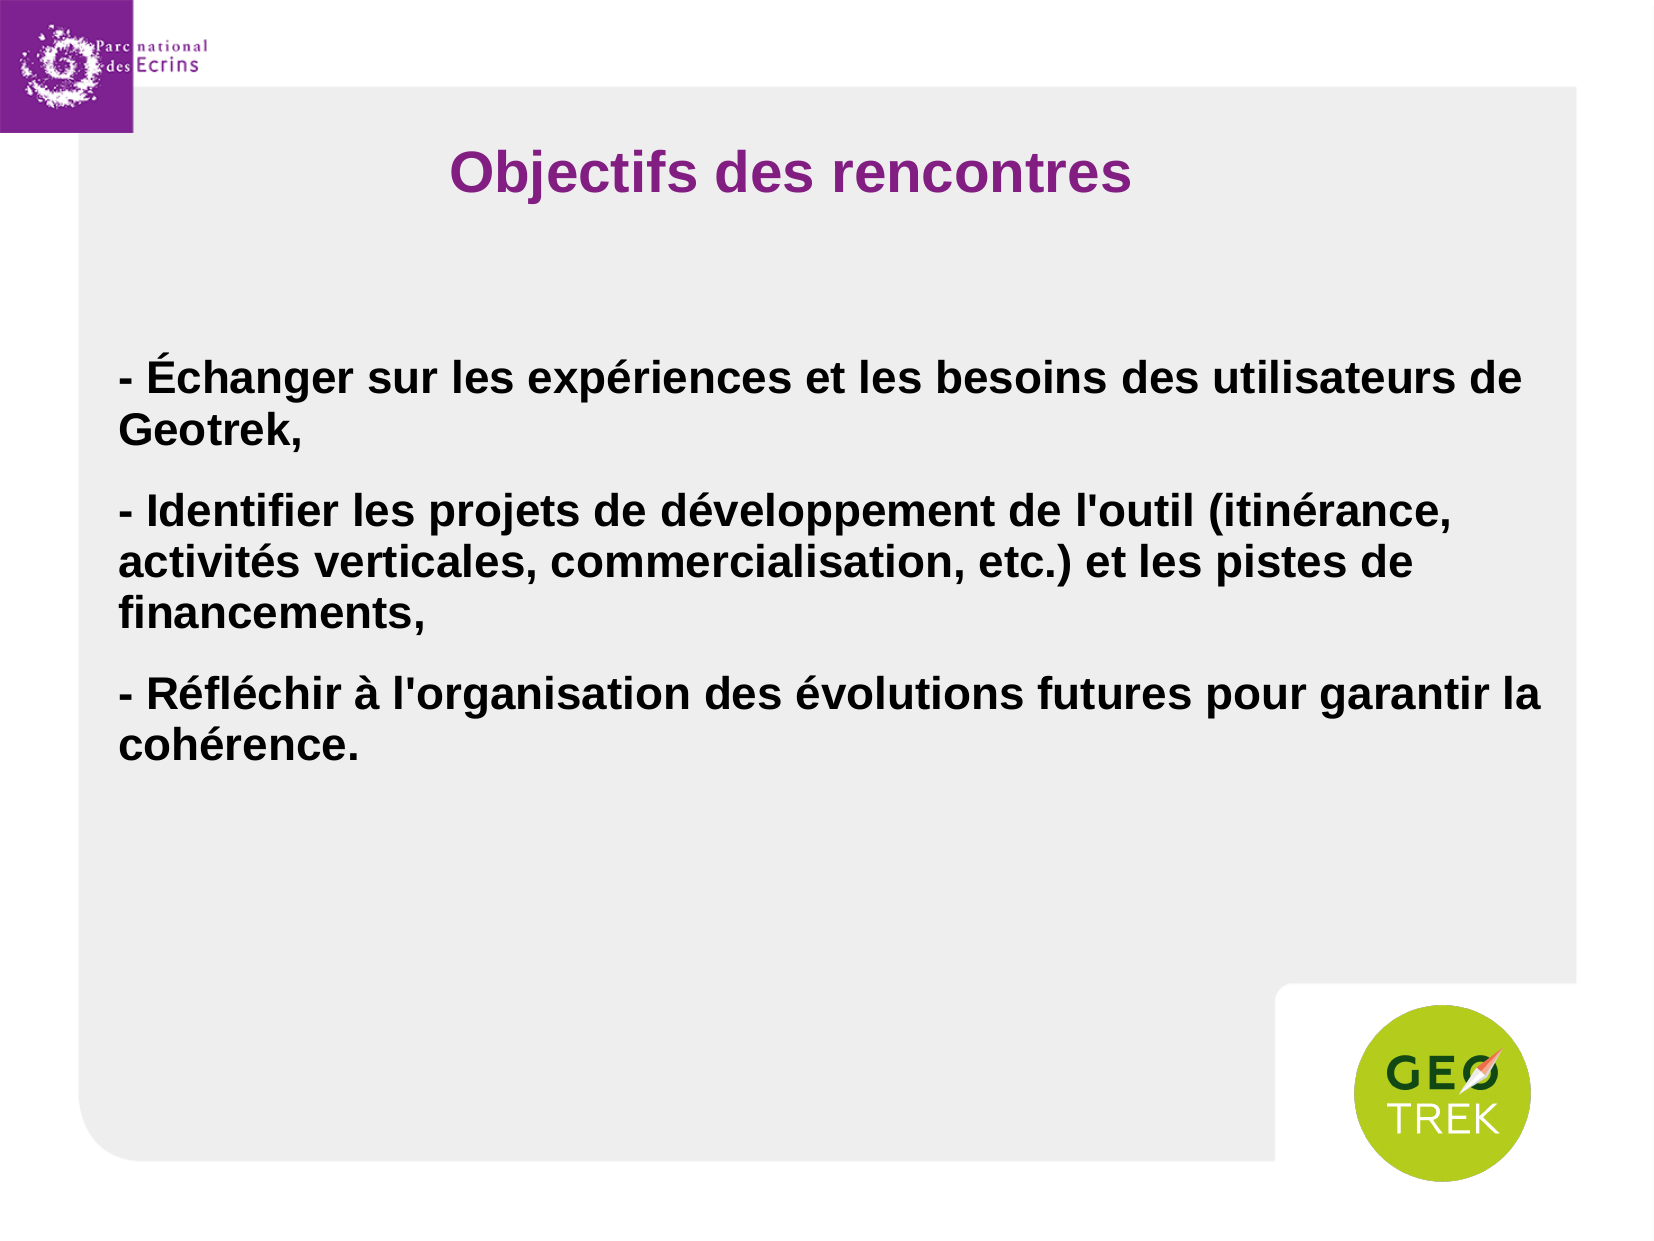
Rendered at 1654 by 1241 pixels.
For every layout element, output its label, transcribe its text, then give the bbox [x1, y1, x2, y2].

picture [0, 0, 1654, 1241]
list - Échanger sur les expériences et les besoins des utilisateurs de Geotrek, - Identifier les projets de développement de l'outil (itinérance, activités verticales, commercialisation, etc.) et les pistes de financements, - Réfléchir à l'organisation des évolutions futures pour garantir la cohérence. [118, 177, 1565, 1241]
title Objectifs des rencontres [289, 88, 1294, 177]
